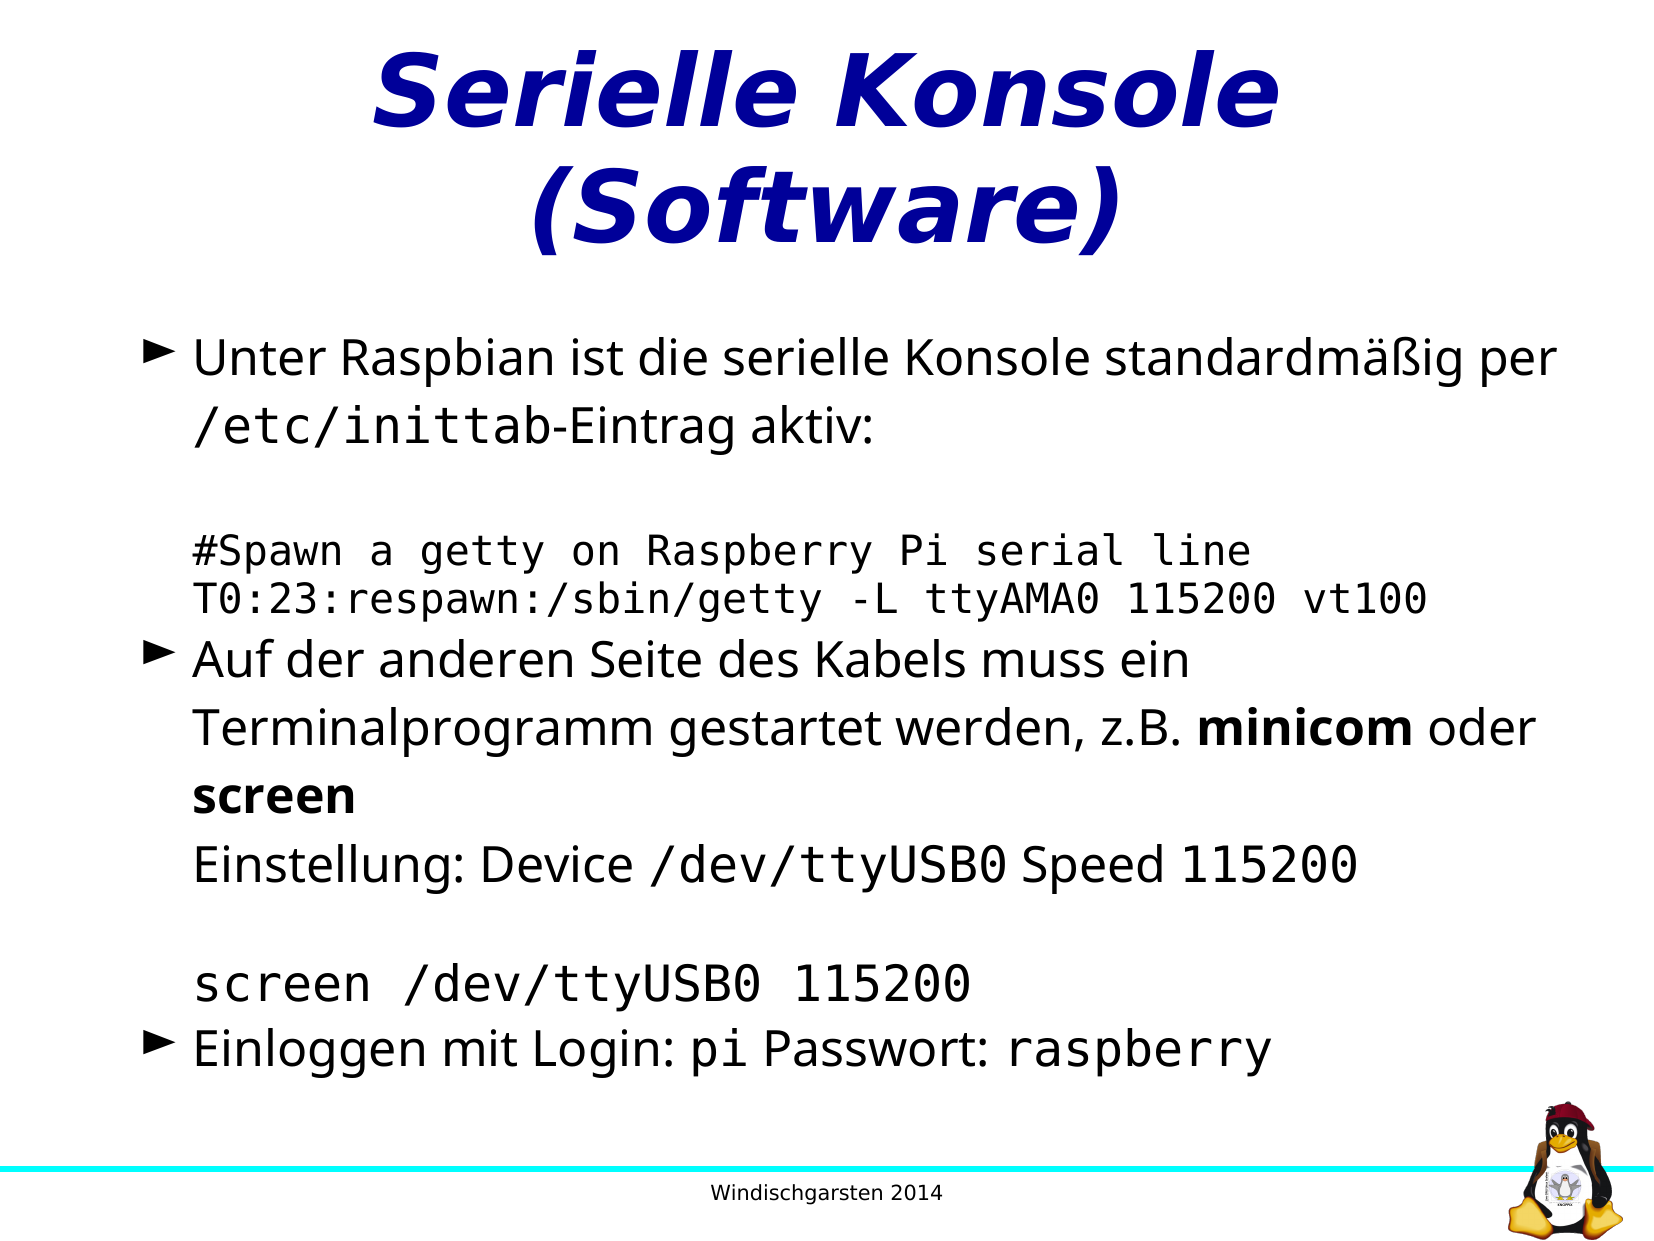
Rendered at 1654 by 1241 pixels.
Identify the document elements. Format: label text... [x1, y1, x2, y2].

list Unter Raspbian ist die serielle Konsole standardmäßig per /etc/inittab-Eintrag aktiv: #Spawn a getty on Raspberry Pi serial line T0:23:respawn:/sbin/getty -L ttyAMA0 115200 vt100 Auf der anderen Seite des Kabels muss ein Terminalprogramm gestartet werden, z.B. minicom oder screen Einstellung: Device /dev/ttyUSB0 Speed 115200 screen /dev/ttyUSB0 115200 Einloggen mit Login: pi Passwort: raspberry [121, 322, 1561, 1132]
picture [1505, 1100, 1625, 1241]
title Serielle Konsole (Software) [121, 33, 1534, 267]
